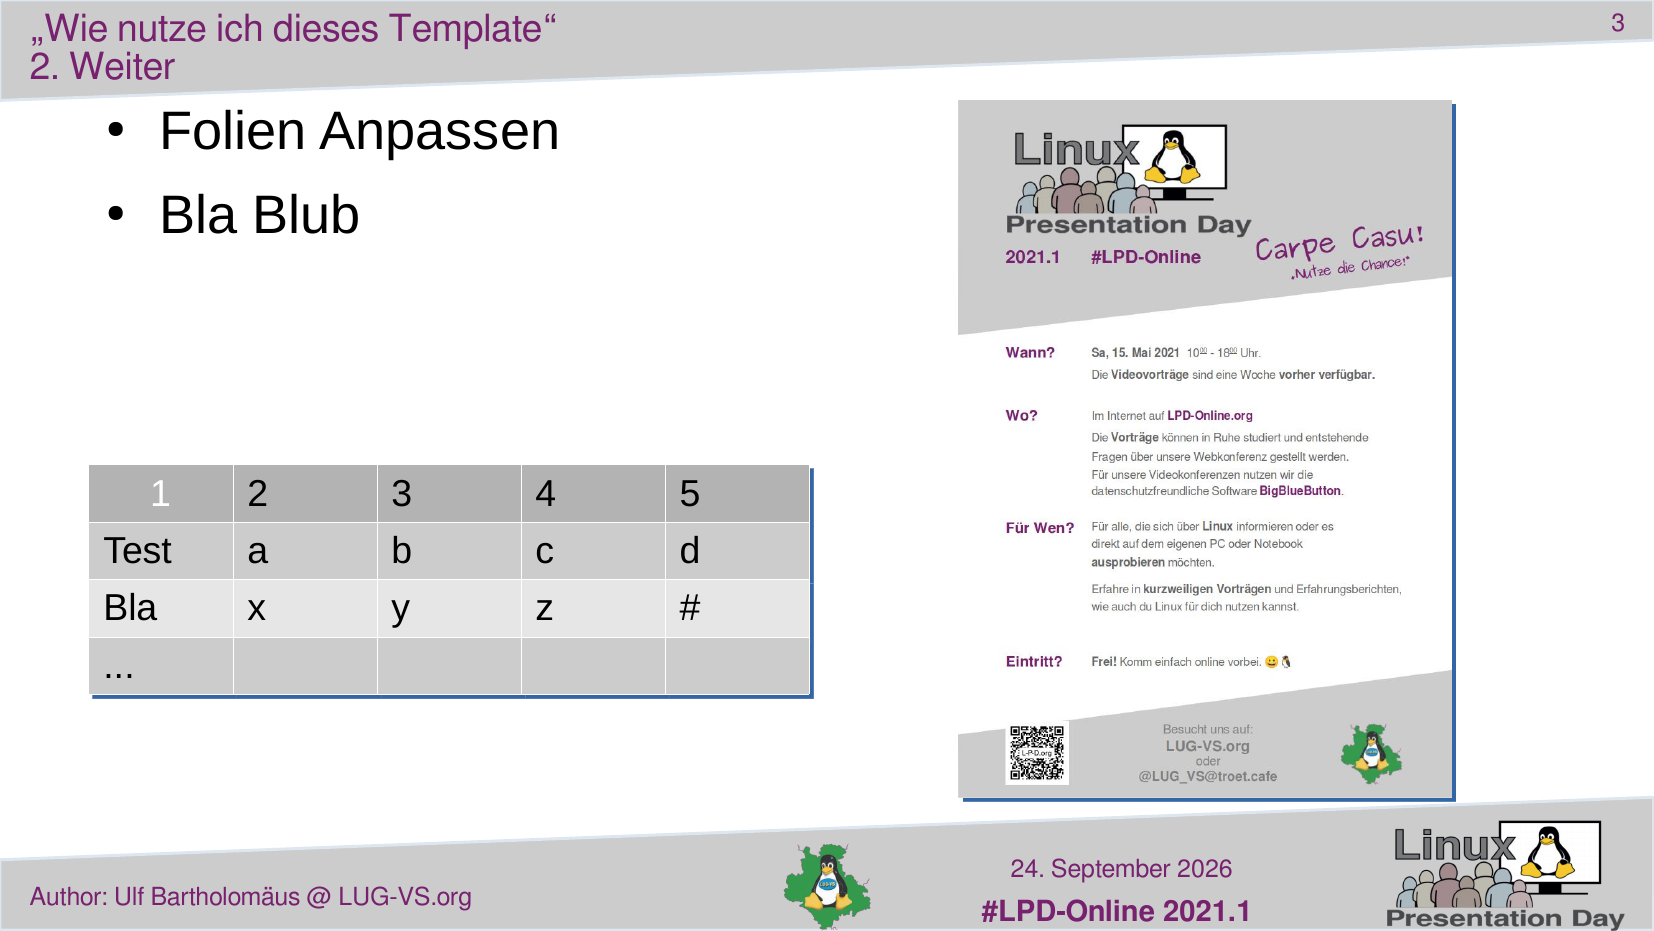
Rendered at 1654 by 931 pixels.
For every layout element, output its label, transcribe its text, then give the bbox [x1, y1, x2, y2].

table_header 2 [234, 465, 377, 522]
table_header 4 [522, 465, 665, 522]
table_header 5 [666, 465, 809, 522]
picture [958, 100, 1452, 798]
table_header 3 [378, 465, 521, 522]
picture [1387, 820, 1625, 931]
table_cell z [522, 580, 665, 637]
list Folien Anpassen Bla Blub [88, 100, 809, 433]
table_cell y [378, 580, 521, 637]
table_cell [522, 638, 665, 694]
table_cell # [666, 580, 809, 637]
table_cell [234, 638, 377, 694]
table_cell Test [89, 523, 233, 579]
table_cell Bla [89, 580, 233, 637]
table_cell b [378, 523, 521, 579]
title „Wie nutze ich dieses Template“ 2. Weiter [29, 11, 1211, 101]
table_cell x [234, 580, 377, 637]
table_cell [666, 638, 809, 694]
table_cell d [666, 523, 809, 579]
table_cell c [522, 523, 665, 579]
table_header 1 [89, 465, 233, 522]
table_cell ... [89, 638, 233, 694]
table_cell a [234, 523, 377, 579]
table_cell [378, 638, 521, 694]
picture [781, 841, 873, 931]
